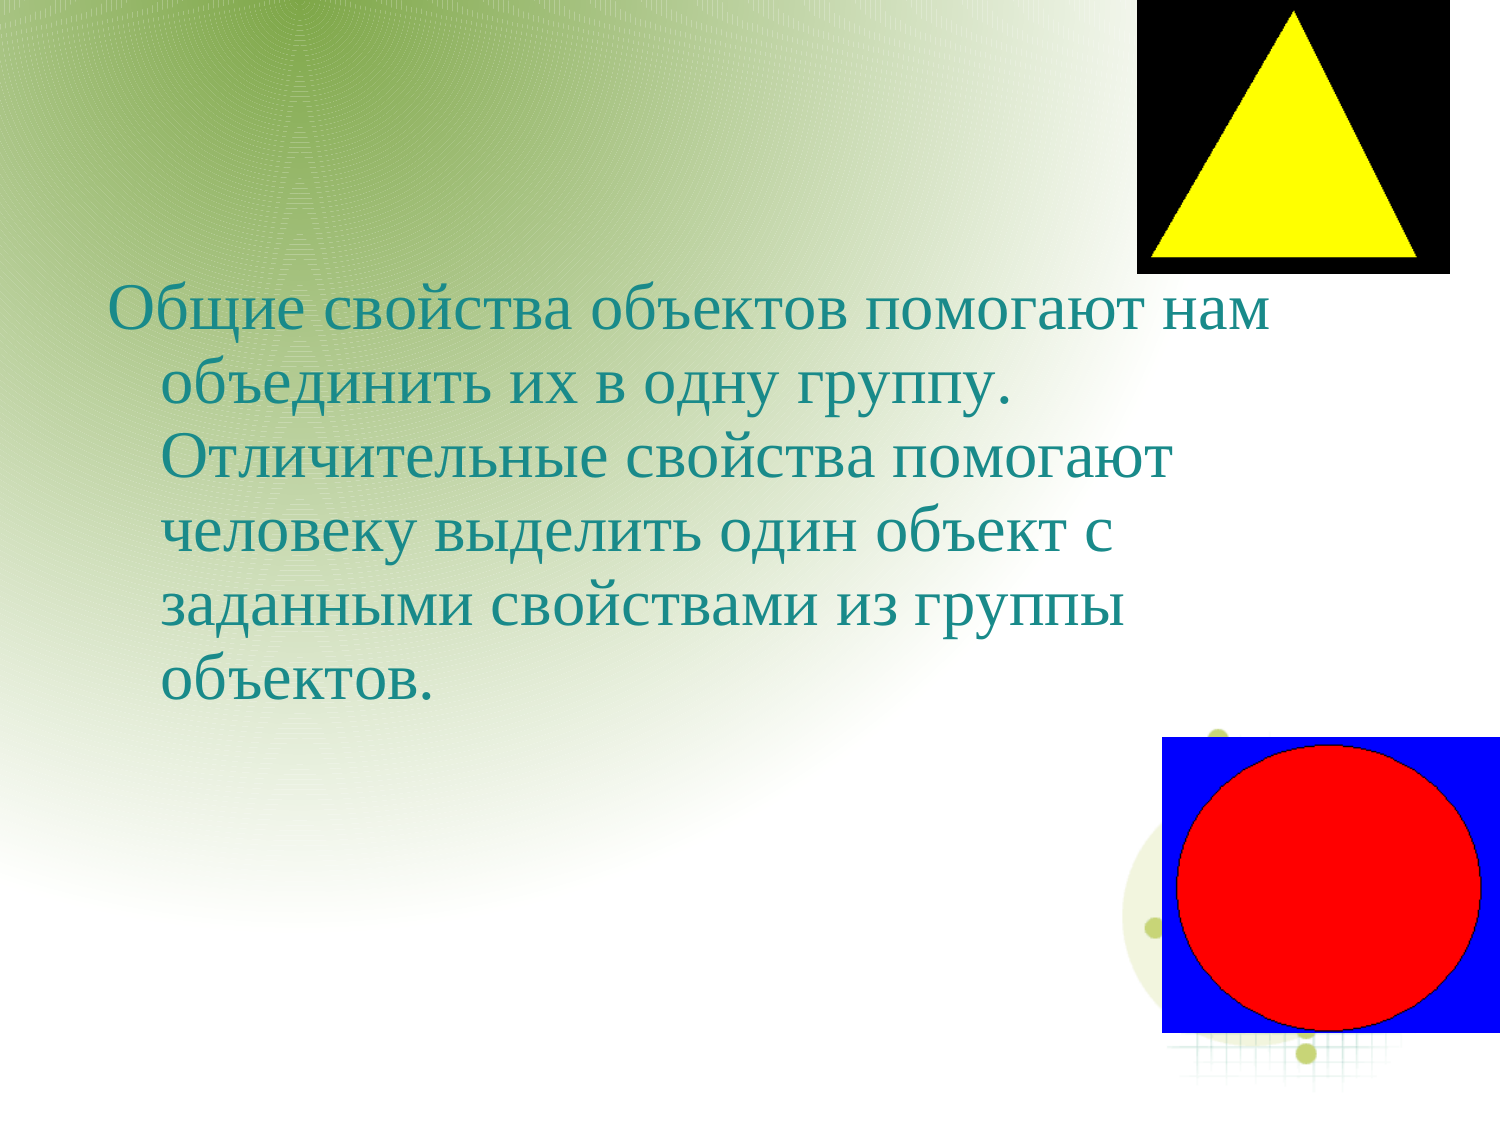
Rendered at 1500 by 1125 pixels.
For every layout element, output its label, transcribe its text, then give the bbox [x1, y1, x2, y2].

picture [1137, 0, 1450, 274]
list Общие свойства объектов помогают нам объединить их в одну группу. Отличительные свойства помогают человеку выделить один объект с заданными свойствами из группы объектов. [75, 262, 1426, 1001]
title [75, 37, 1137, 225]
picture [1110, 718, 1500, 1098]
